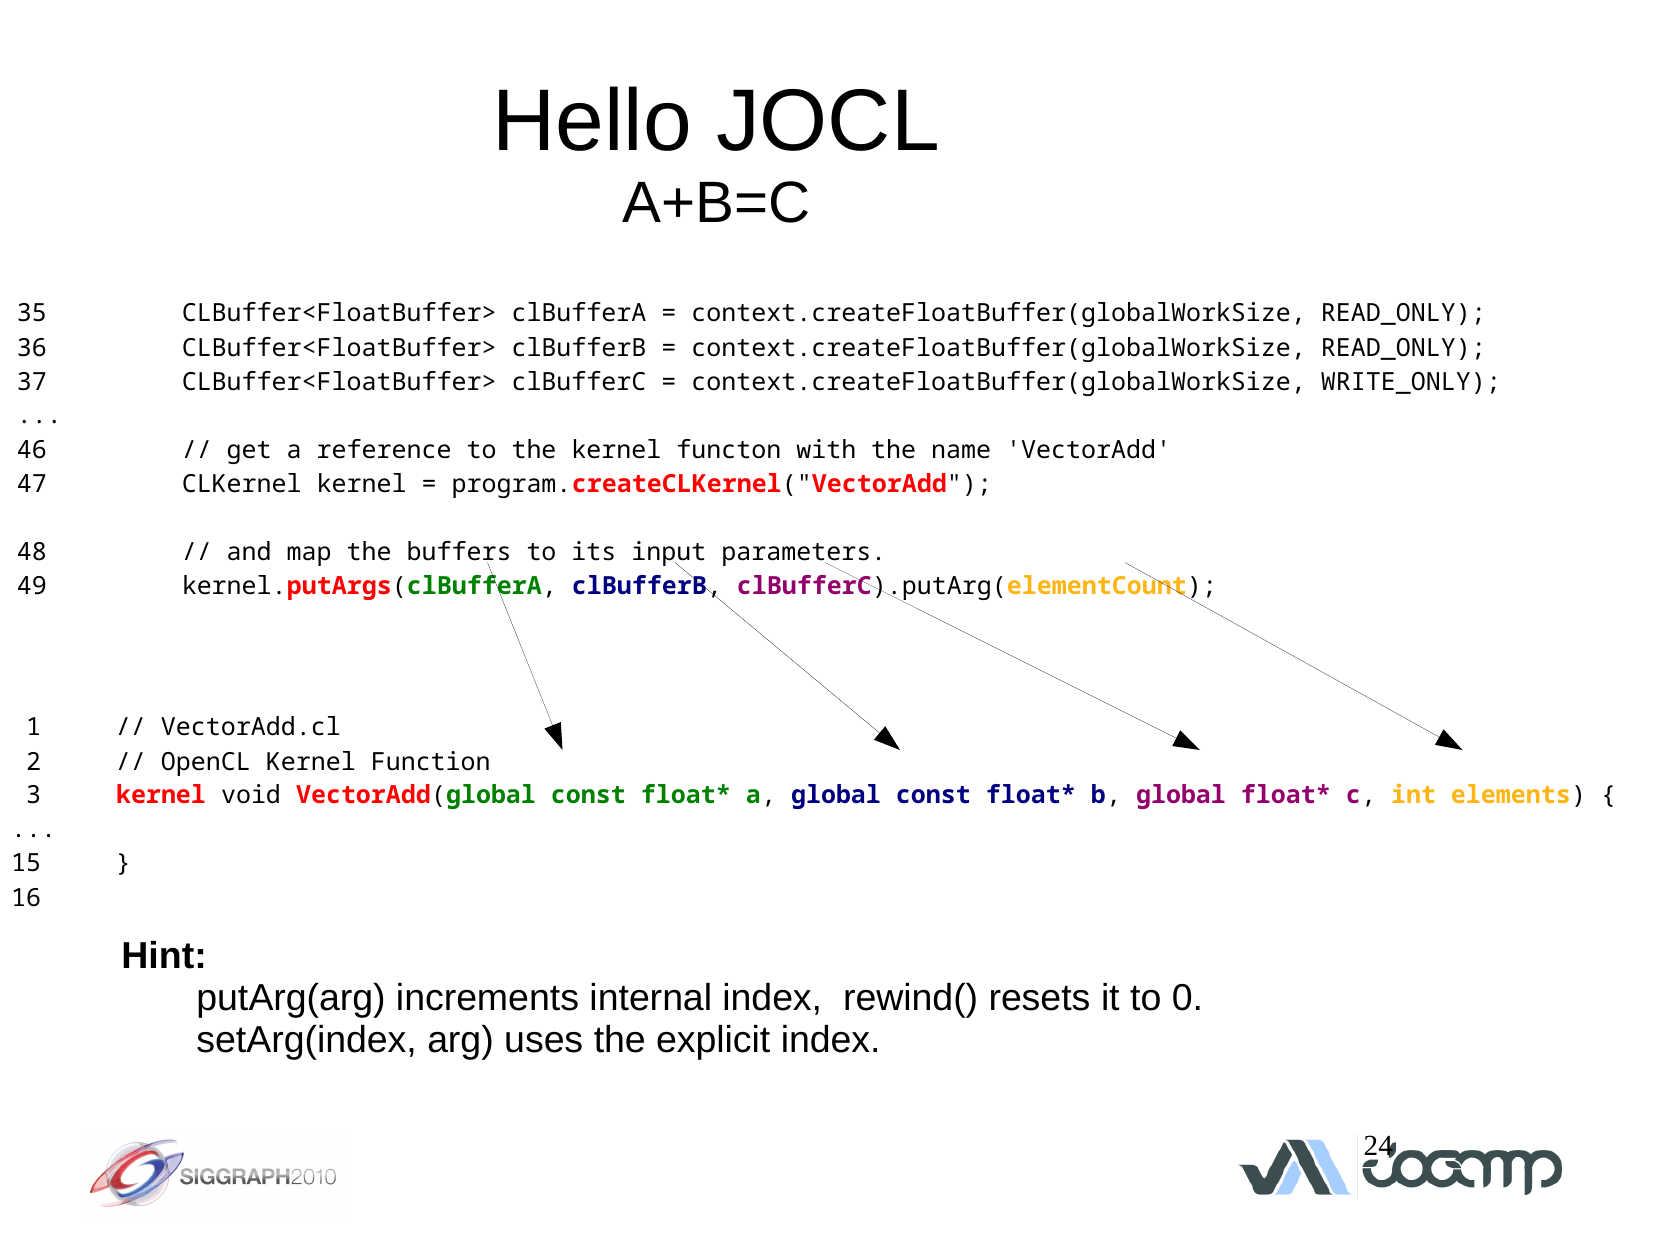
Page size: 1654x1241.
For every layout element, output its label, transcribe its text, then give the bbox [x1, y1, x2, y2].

picture [1237, 1134, 1562, 1200]
text_box 35 CLBuffer<FloatBuffer> clBufferA = context.createFloatBuffer(globalWorkSize, READ_ONLY); 36 CLBuffer<FloatBuffer> clBufferB = context.createFloatBuffer(globalWorkSize, READ_ONLY); 37 CLBuffer<FloatBuffer> clBufferC = context.createFloatBuffer(globalWorkSize, WRITE_ONLY); ... 46 // get a reference to the kernel functon with the name 'VectorAdd' 47 CLKernel kernel = program.createCLKernel("VectorAdd"); 48 // and map the buffers to its input parameters. 49 kernel.putArgs(clBufferA, clBufferB, clBufferC).putArg(elementCount); [2, 287, 1653, 640]
title Hello JOCL A+B=C [82, 56, 1351, 250]
picture [82, 1130, 346, 1217]
text_box 1 // VectorAdd.cl 2 // OpenCL Kernel Function 3 kernel void VectorAdd(global const float* a, global const float* b, global float* c, int elements) { ... 15 } 16 [0, 701, 1651, 917]
text_box Hint: putArg(arg) increments internal index, rewind() resets it to 0. setArg(index, arg) uses the explicit index. [106, 926, 1219, 1068]
